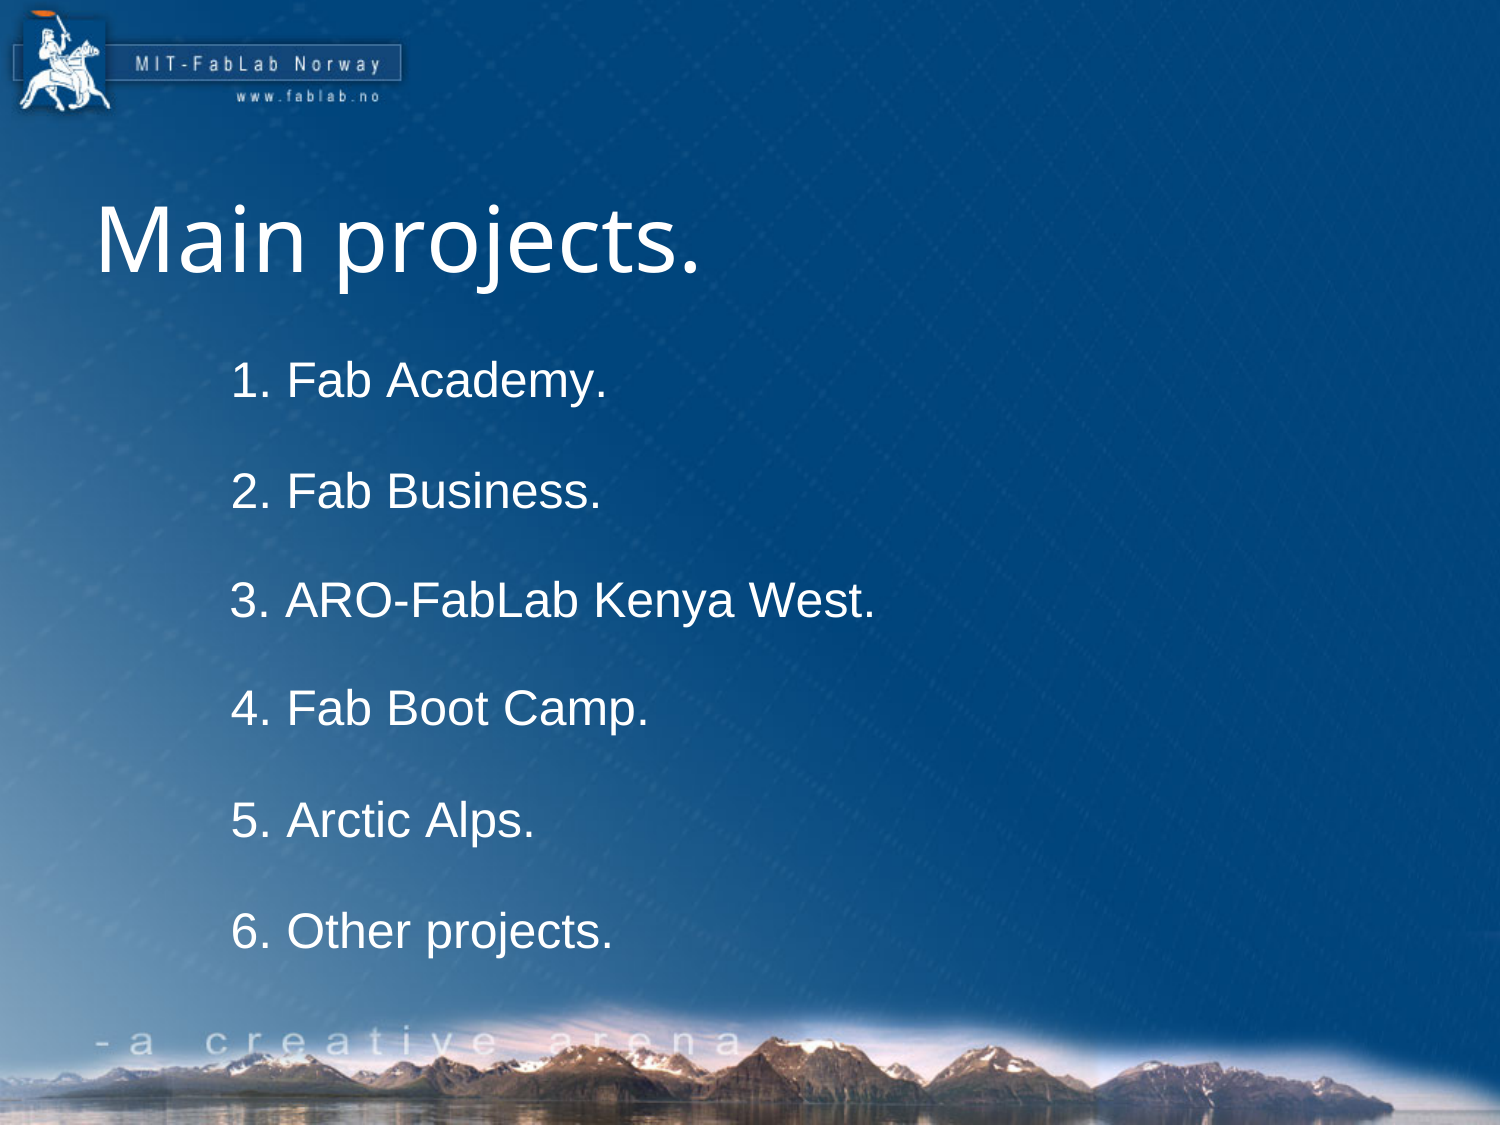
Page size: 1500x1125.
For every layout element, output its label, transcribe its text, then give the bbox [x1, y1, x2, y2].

text_box 1. Fab Academy. 2. Fab Business. 3. ARO-FabLab Kenya West. 4. Fab Boot Camp. 5. Arctic Alps. 6. Other projects. [140, 344, 1063, 1023]
picture [0, 0, 1500, 1125]
text_box Main projects. [78, 170, 1217, 297]
